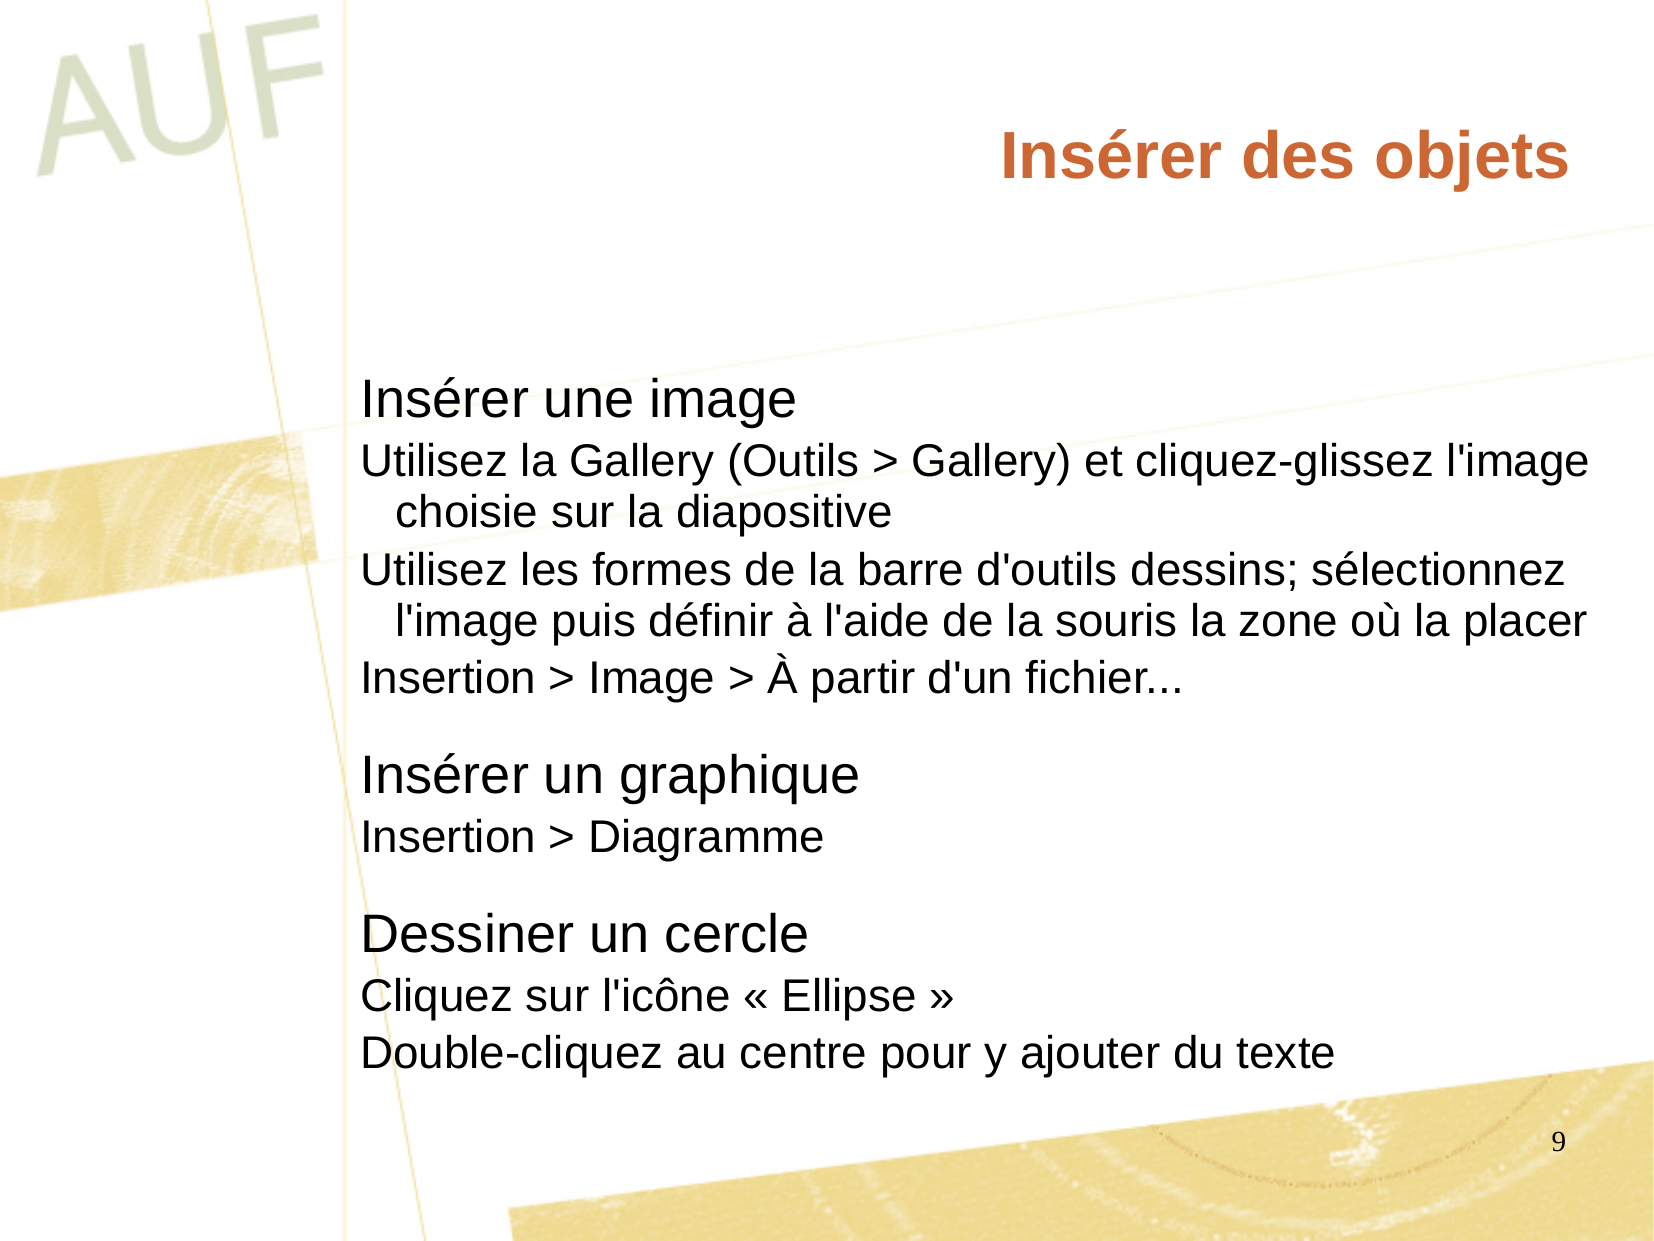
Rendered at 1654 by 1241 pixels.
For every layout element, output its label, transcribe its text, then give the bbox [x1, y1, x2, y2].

picture [0, 0, 1654, 1241]
title Insérer des objets [324, 59, 1571, 252]
subtitle Insérer une image Utilisez la Gallery (Outils > Gallery) et cliquez-glissez l'image choisie sur la diapositive Utilisez les formes de la barre d'outils dessins; sélectionnez l'image puis définir à l'aide de la souris la zone où la placer Insertion > Image > À partir d'un fichier... Insérer un graphique Insertion > Diagramme Dessiner un cercle Cliquez sur l'icône « Ellipse » Double-cliquez au centre pour y ajouter du texte [324, 324, 1595, 1123]
